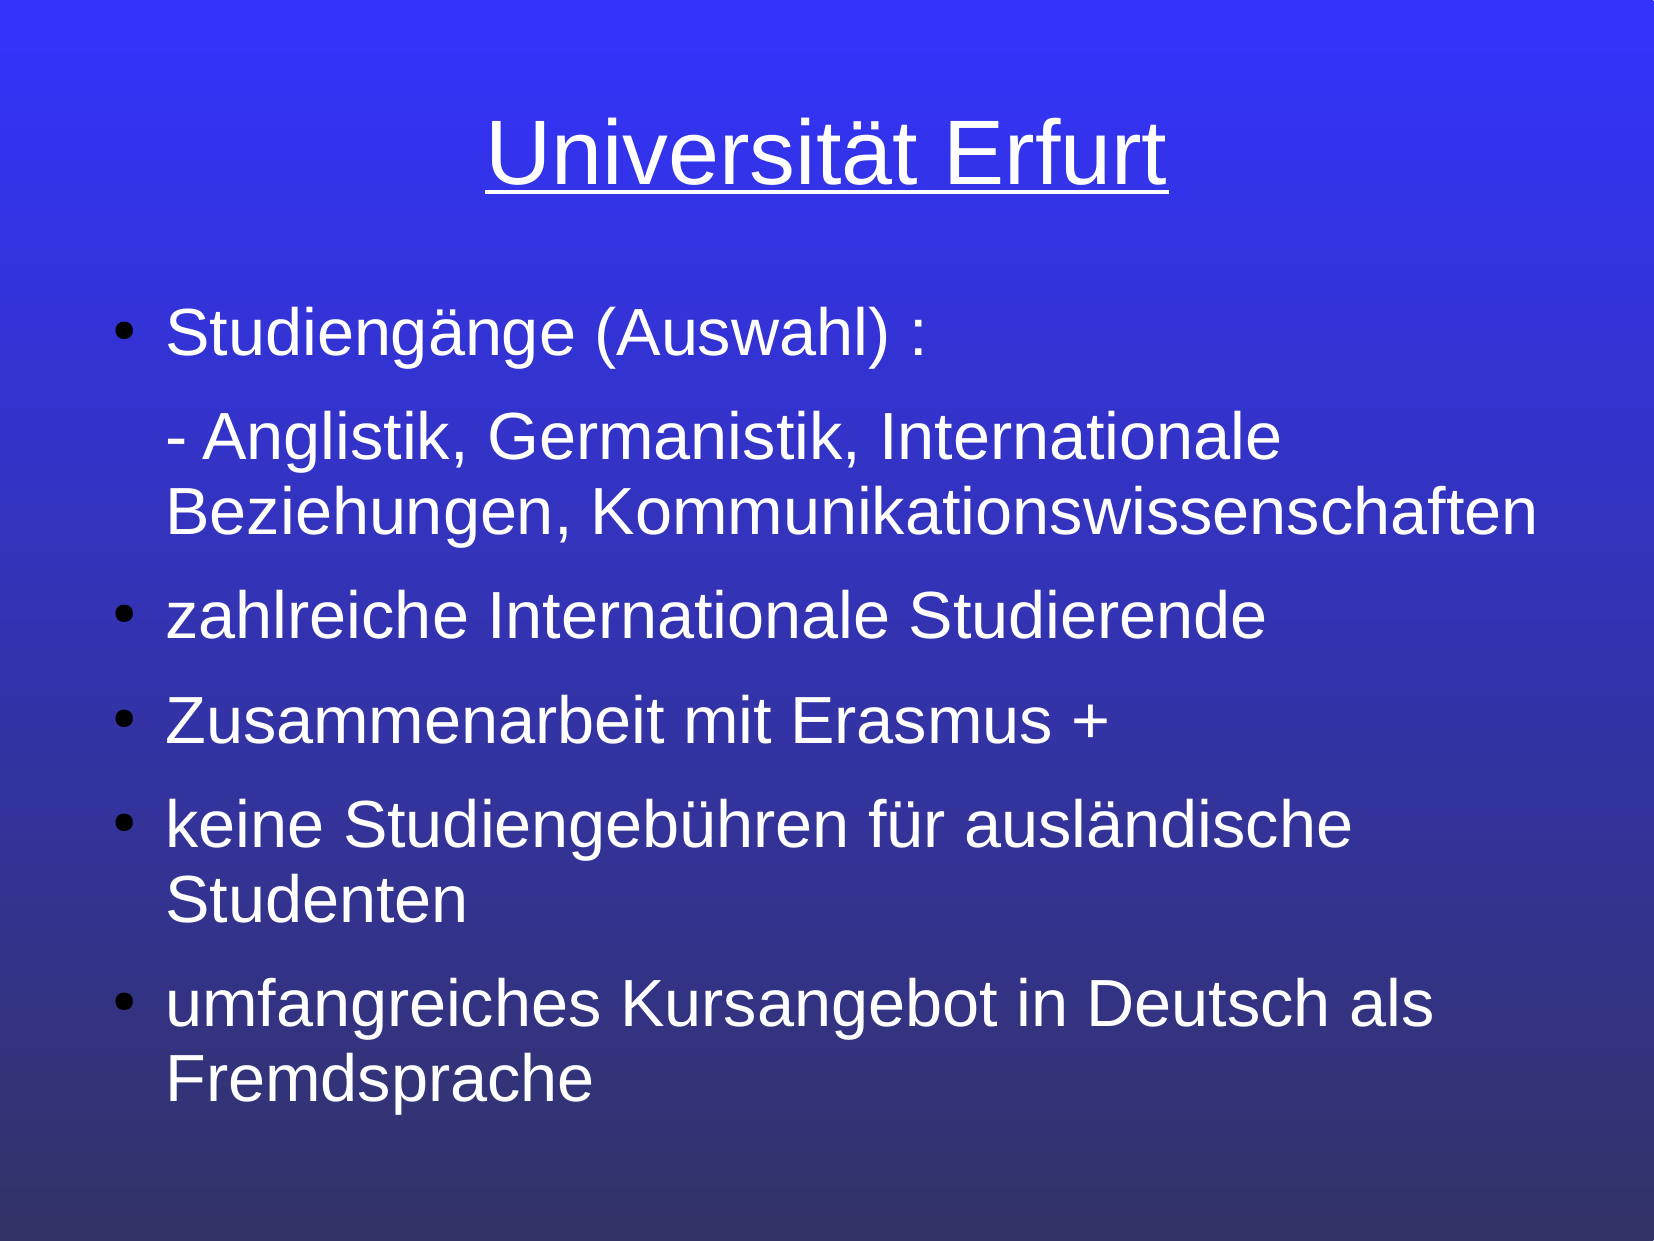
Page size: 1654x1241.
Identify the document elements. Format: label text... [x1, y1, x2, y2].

list Studiengänge (Auswahl) : - Anglistik, Germanistik, Internationale Beziehungen, Kommunikationswissenschaften zahlreiche Internationale Studierende Zusammenarbeit mit Erasmus + keine Studiengebühren für ausländische Studenten umfangreiches Kursangebot in Deutsch als Fremdsprache [94, 295, 1583, 1116]
title Universität Erfurt [82, 49, 1571, 257]
